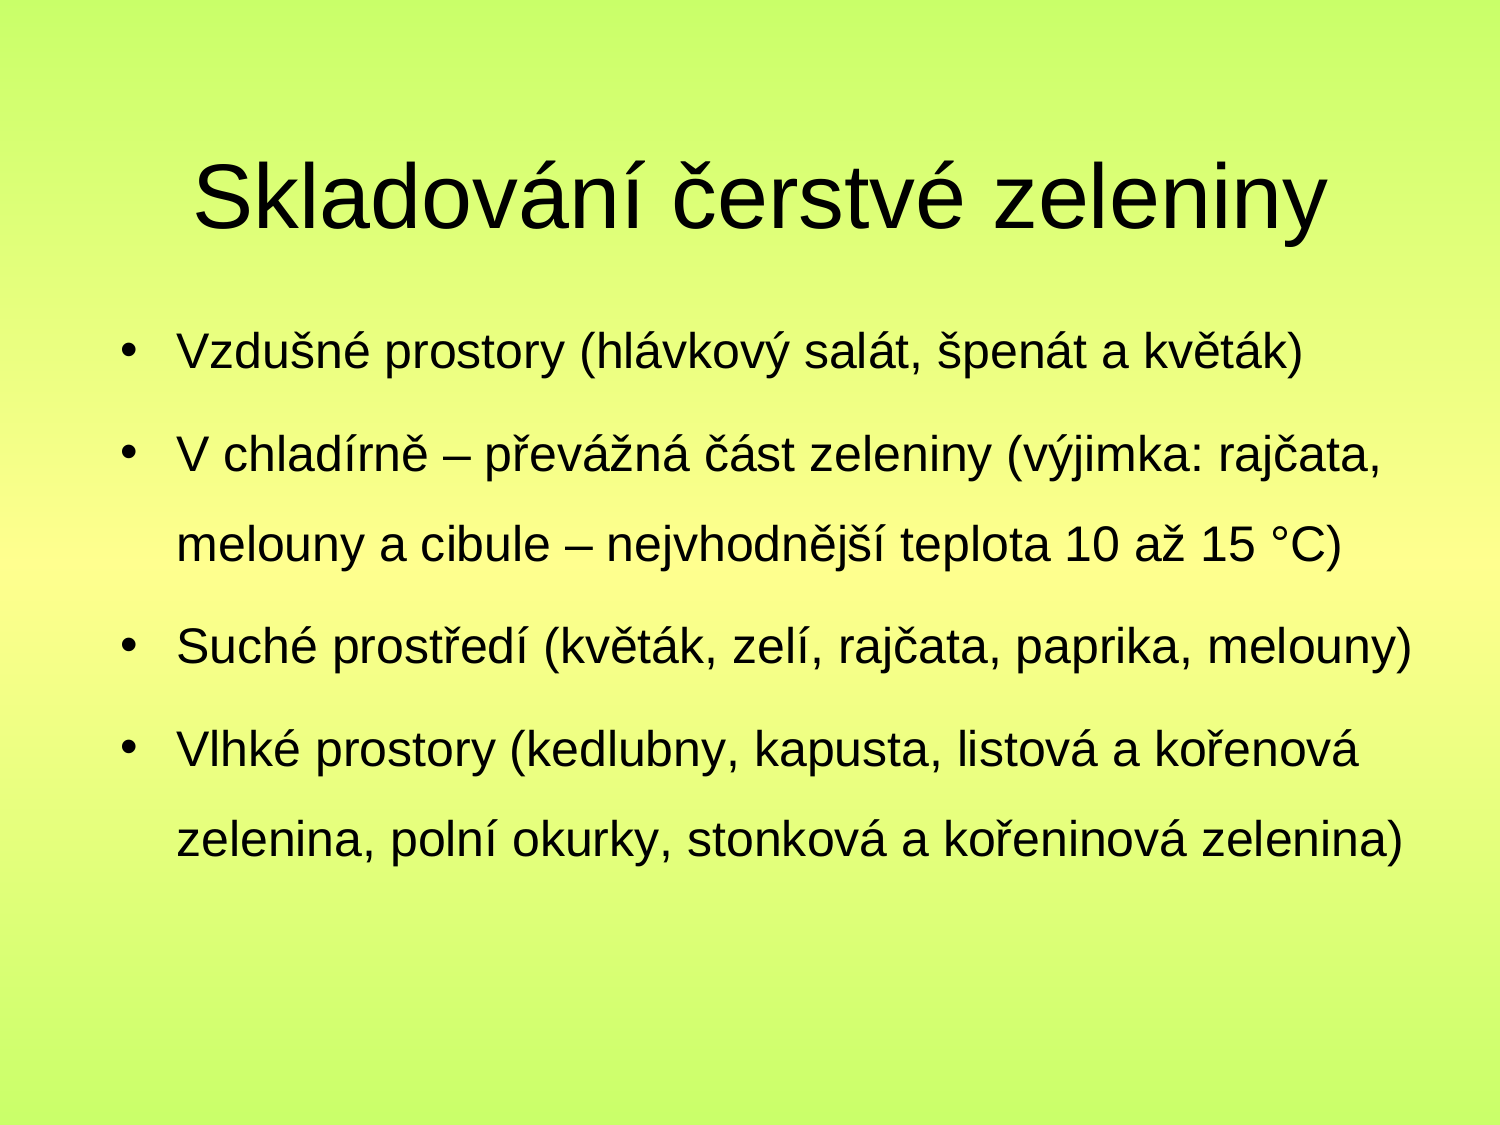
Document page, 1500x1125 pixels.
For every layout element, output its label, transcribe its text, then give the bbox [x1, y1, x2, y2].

title Skladování čerstvé zeleniny [123, 78, 1399, 281]
list Vzdušné prostory (hlávkový salát, špenát a květák) V chladírně – převážná část zeleniny (výjimka: rajčata, melouny a cibule – nejvhodnější teplota 10 až 15 °C) Suché prostředí (květák, zelí, rajčata, paprika, melouny) Vlhké prostory (kedlubny, kapusta, listová a kořenová zelenina, polní okurky, stonková a kořeninová zelenina) [105, 281, 1454, 985]
